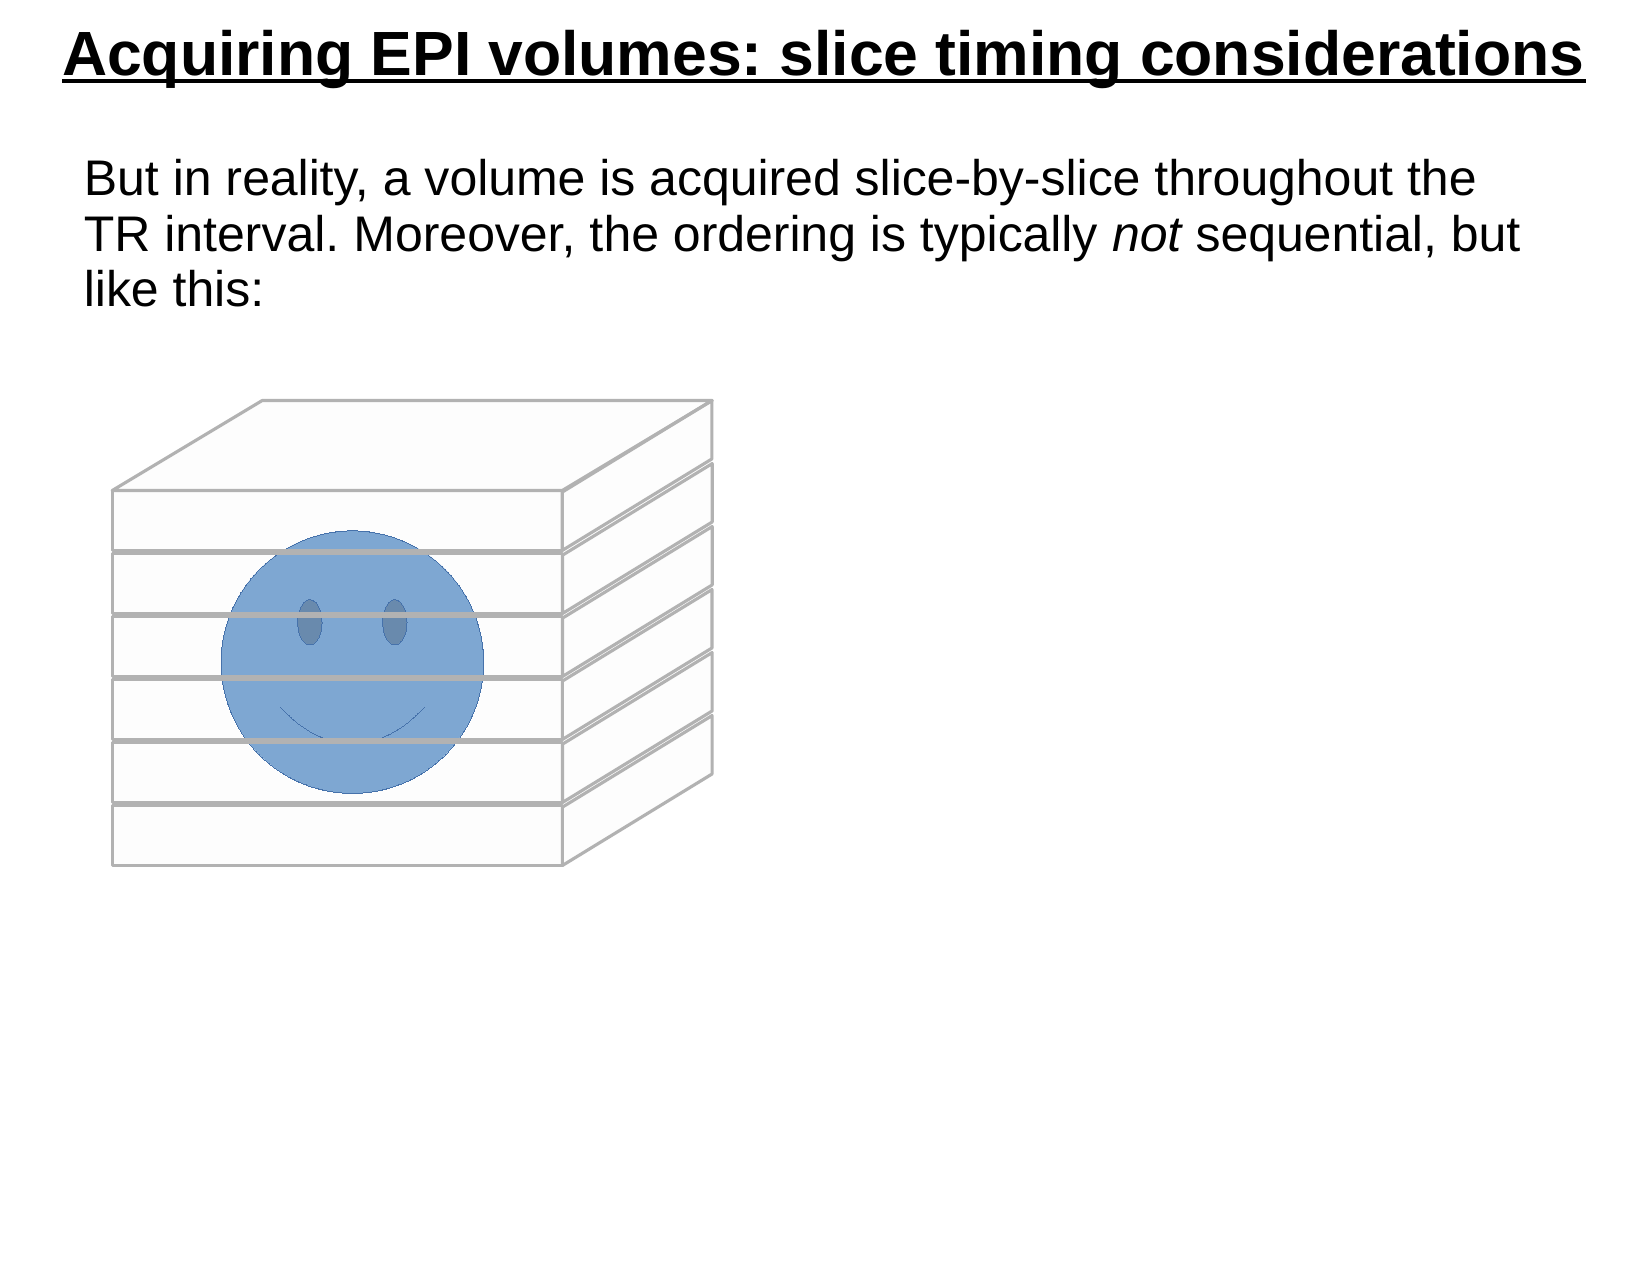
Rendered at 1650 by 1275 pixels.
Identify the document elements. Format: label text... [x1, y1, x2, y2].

text_box But in reality, a volume is acquired slice-by-slice throughout the TR interval. Moreover, the ordering is typically not sequential, but like this: [69, 142, 1570, 325]
text_box [112, 400, 713, 803]
text_box [112, 715, 713, 866]
text_box Acquiring EPI volumes: slice timing considerations [47, 11, 1601, 97]
